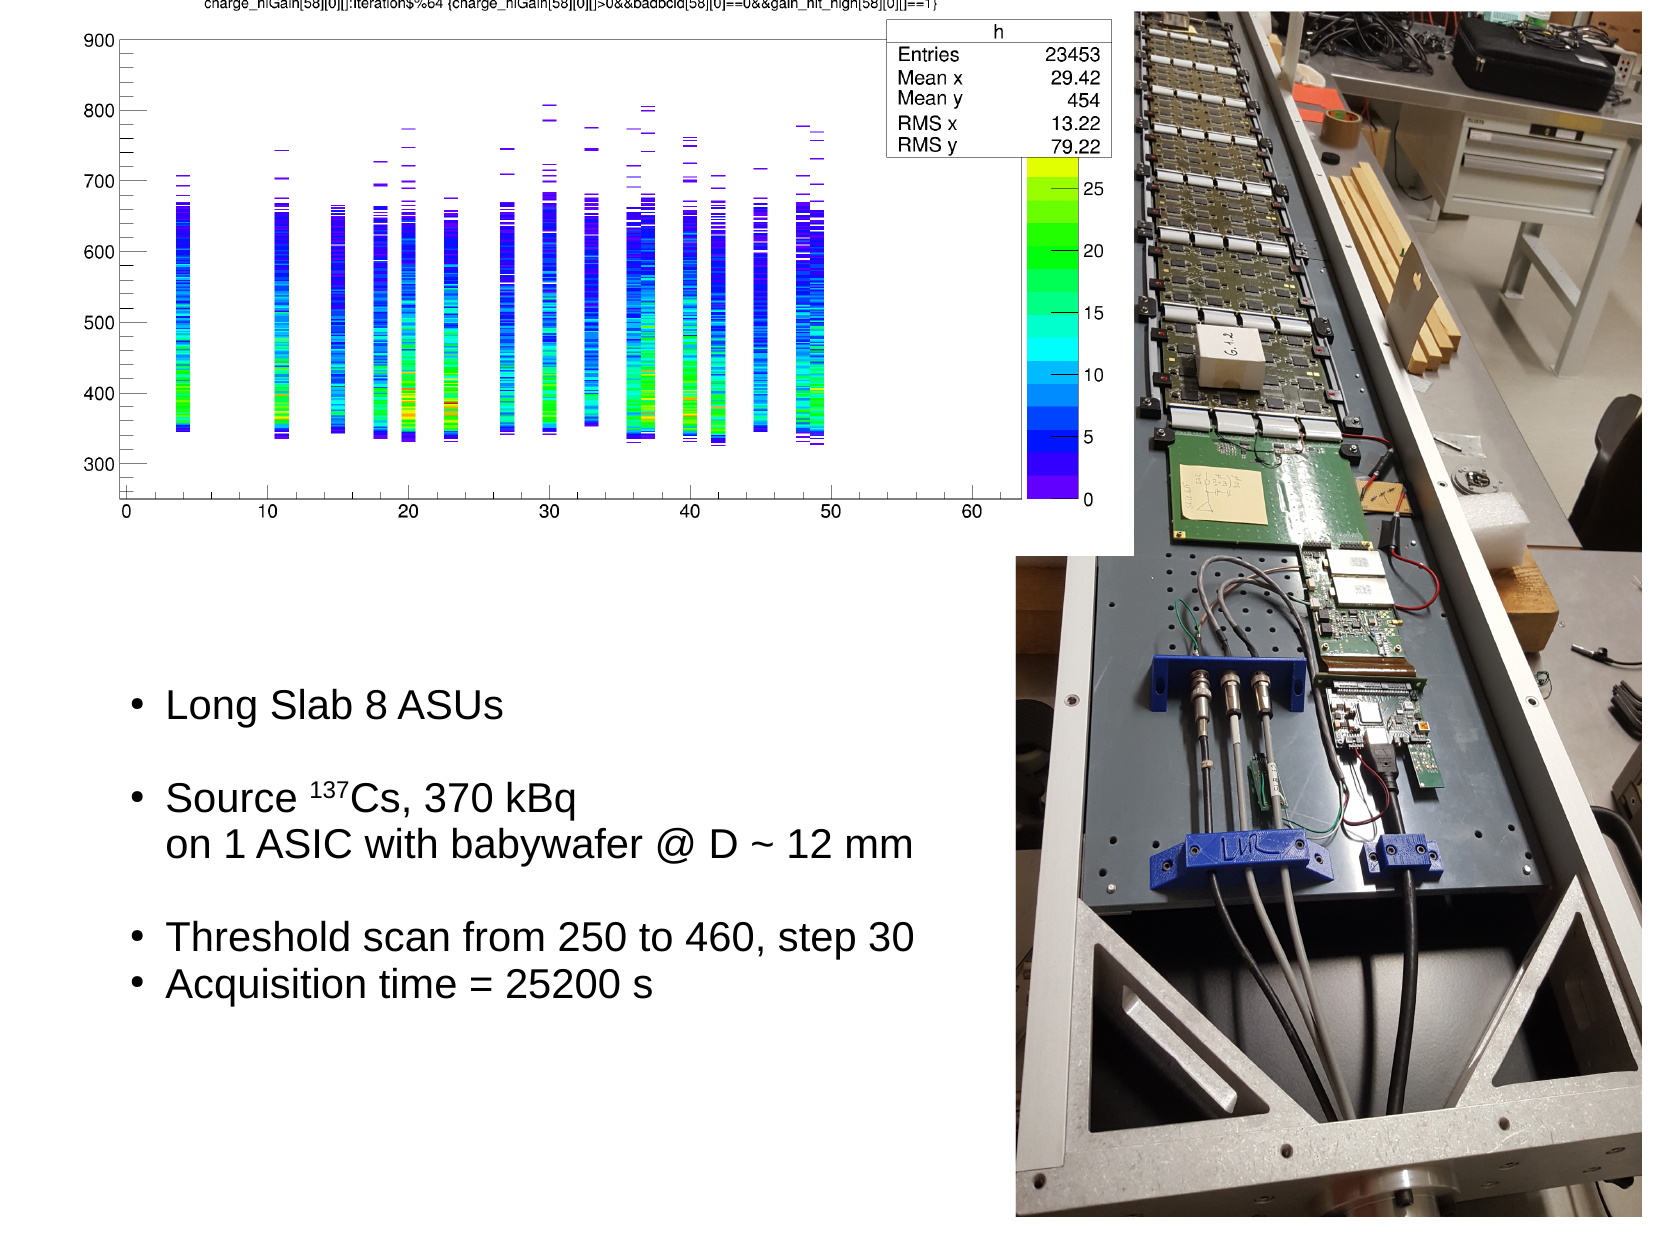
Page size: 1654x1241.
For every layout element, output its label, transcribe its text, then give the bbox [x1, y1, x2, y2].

picture [7, 0, 1642, 1217]
subtitle Long Slab 8 ASUs Source 137Cs, 370 kBq on 1 ASIC with babywafer @ D ~ 12 mm Threshold scan from 250 to 460, step 30 Acquisition time = 25200 s [129, 637, 969, 1097]
